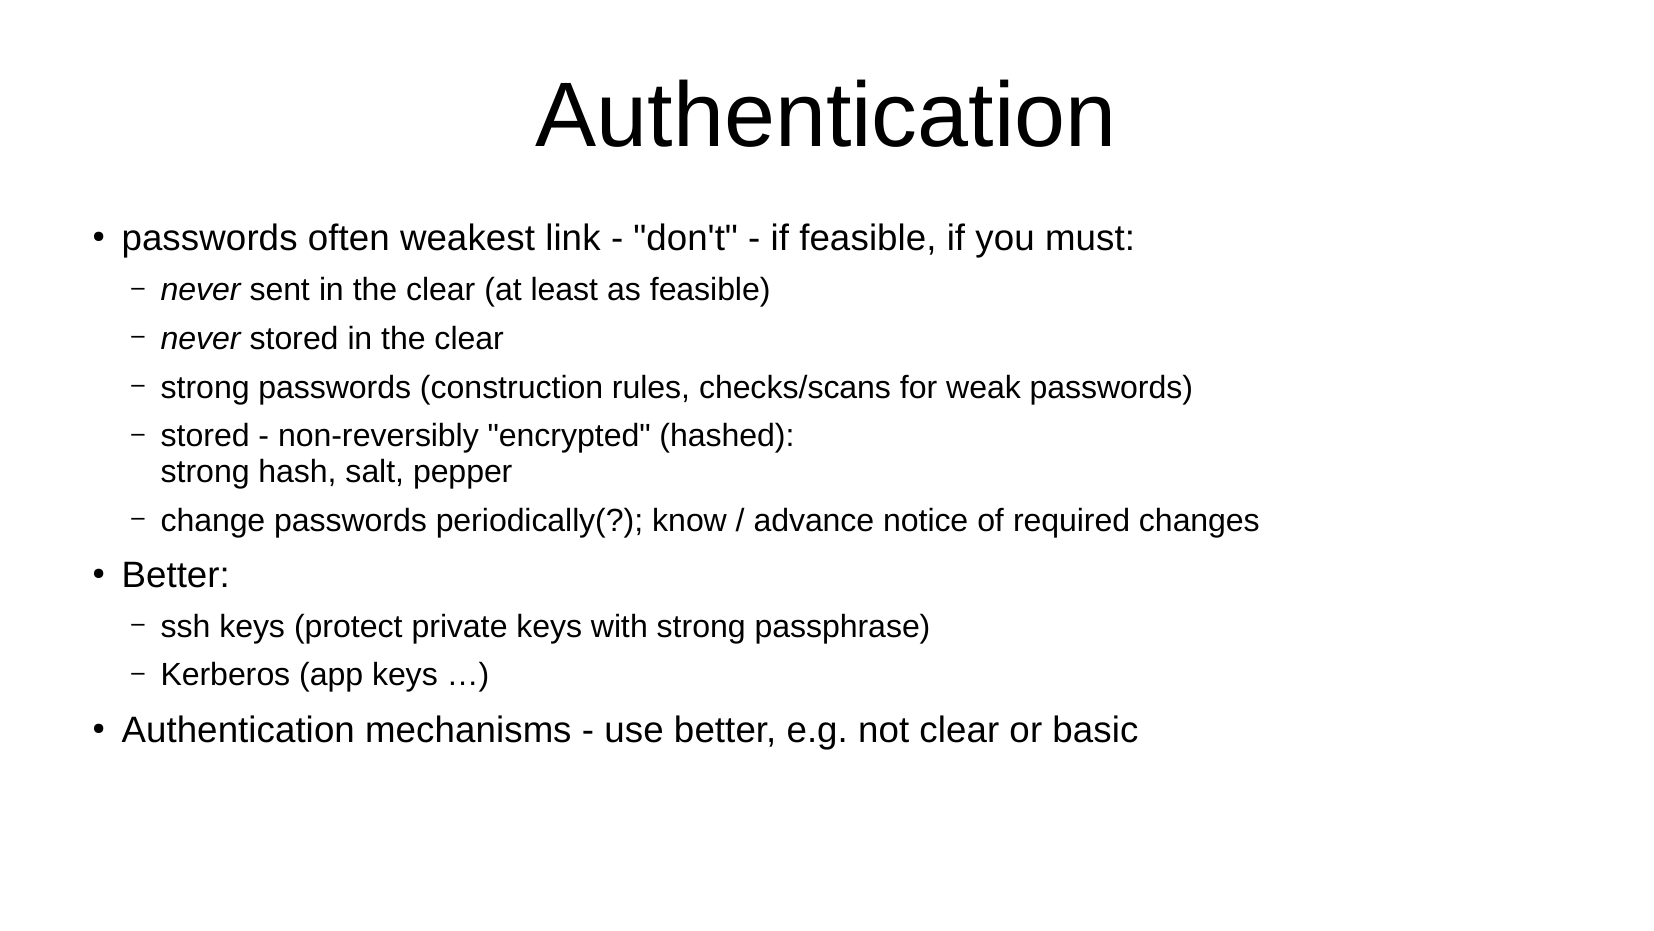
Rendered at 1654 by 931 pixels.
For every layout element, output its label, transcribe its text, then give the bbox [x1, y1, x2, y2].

title Authentication [82, 37, 1571, 193]
list passwords often weakest link - "don't" - if feasible, if you must: never sent in the clear (at least as feasible) never stored in the clear strong passwords (construction rules, checks/scans for weak passwords) stored - non-reversibly "encrypted" (hashed): strong hash, salt, pepper change passwords periodically(?); know / advance notice of required changes Better: ssh keys (protect private keys with strong passphrase) Kerberos (app keys …) Authentication mechanisms - use better, e.g. not clear or basic [82, 217, 1571, 758]
